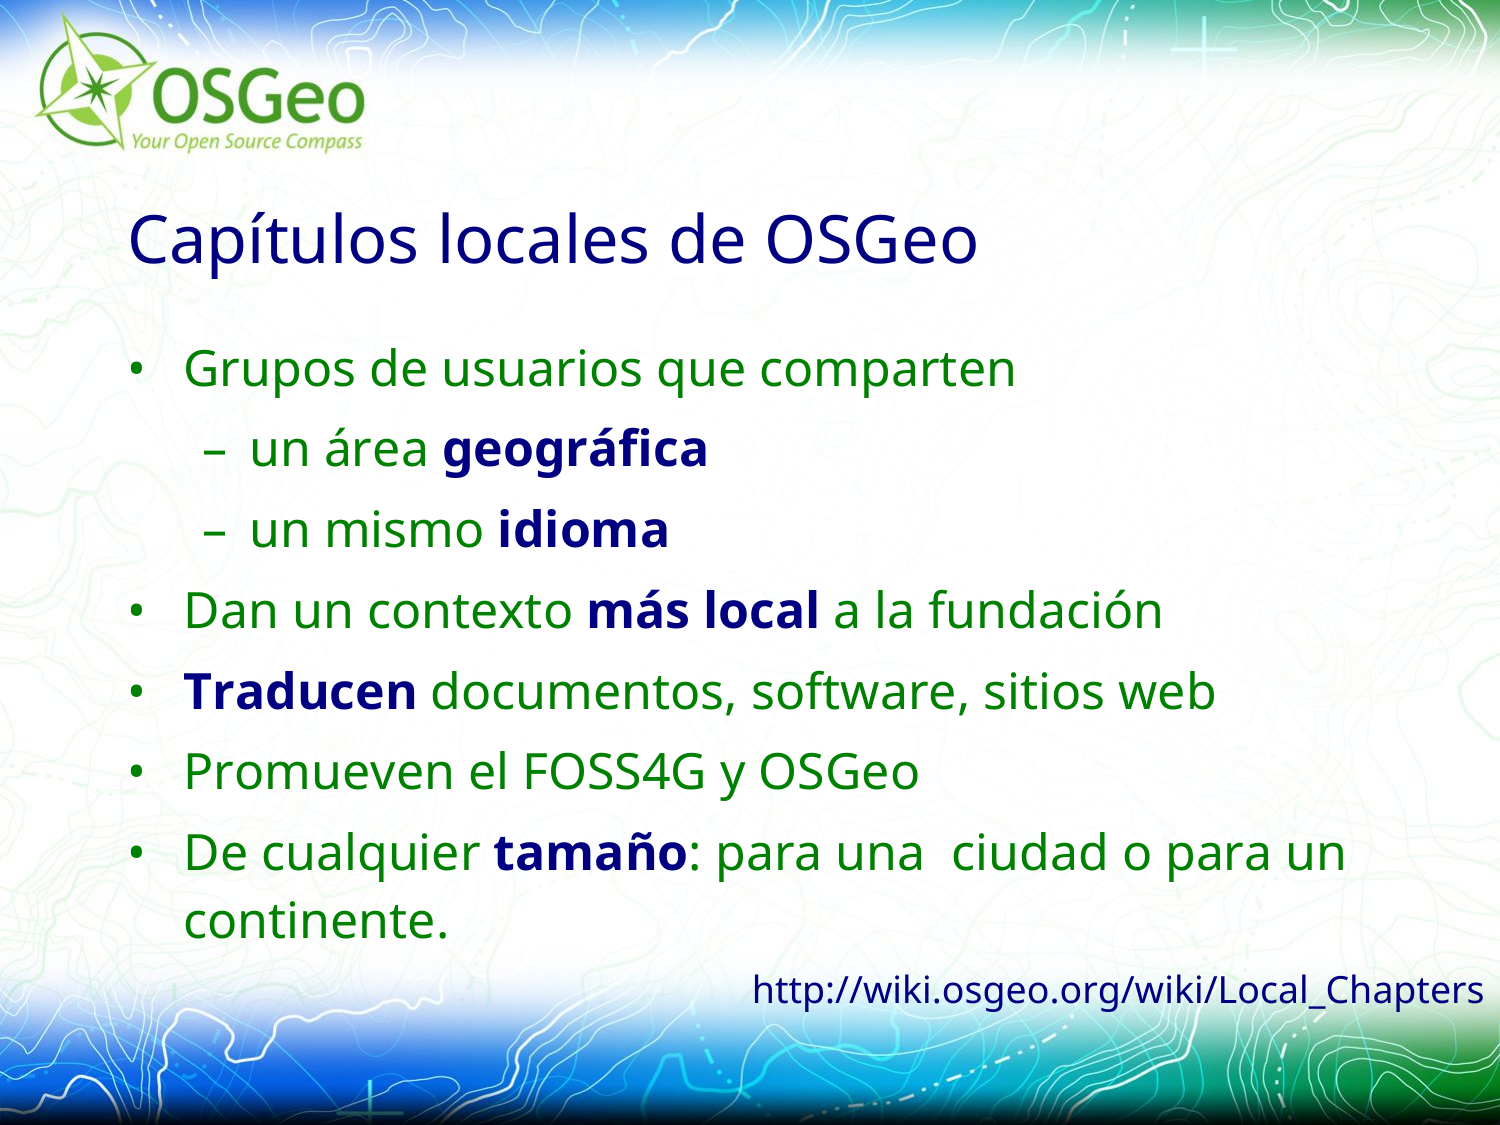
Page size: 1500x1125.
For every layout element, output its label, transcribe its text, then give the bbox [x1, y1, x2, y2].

picture [0, 0, 1500, 1125]
text_box http://wiki.osgeo.org/wiki/Local_Chapters [407, 958, 1500, 1034]
list Grupos de usuarios que comparten un área geográfica un mismo idioma Dan un contexto más local a la fundación Traducen documentos, software, sitios web Promueven el FOSS4G y OSGeo De cualquier tamaño: para una ciudad o para un continente. [112, 324, 1388, 975]
title Capítulos locales de OSGeo [112, 179, 1388, 296]
